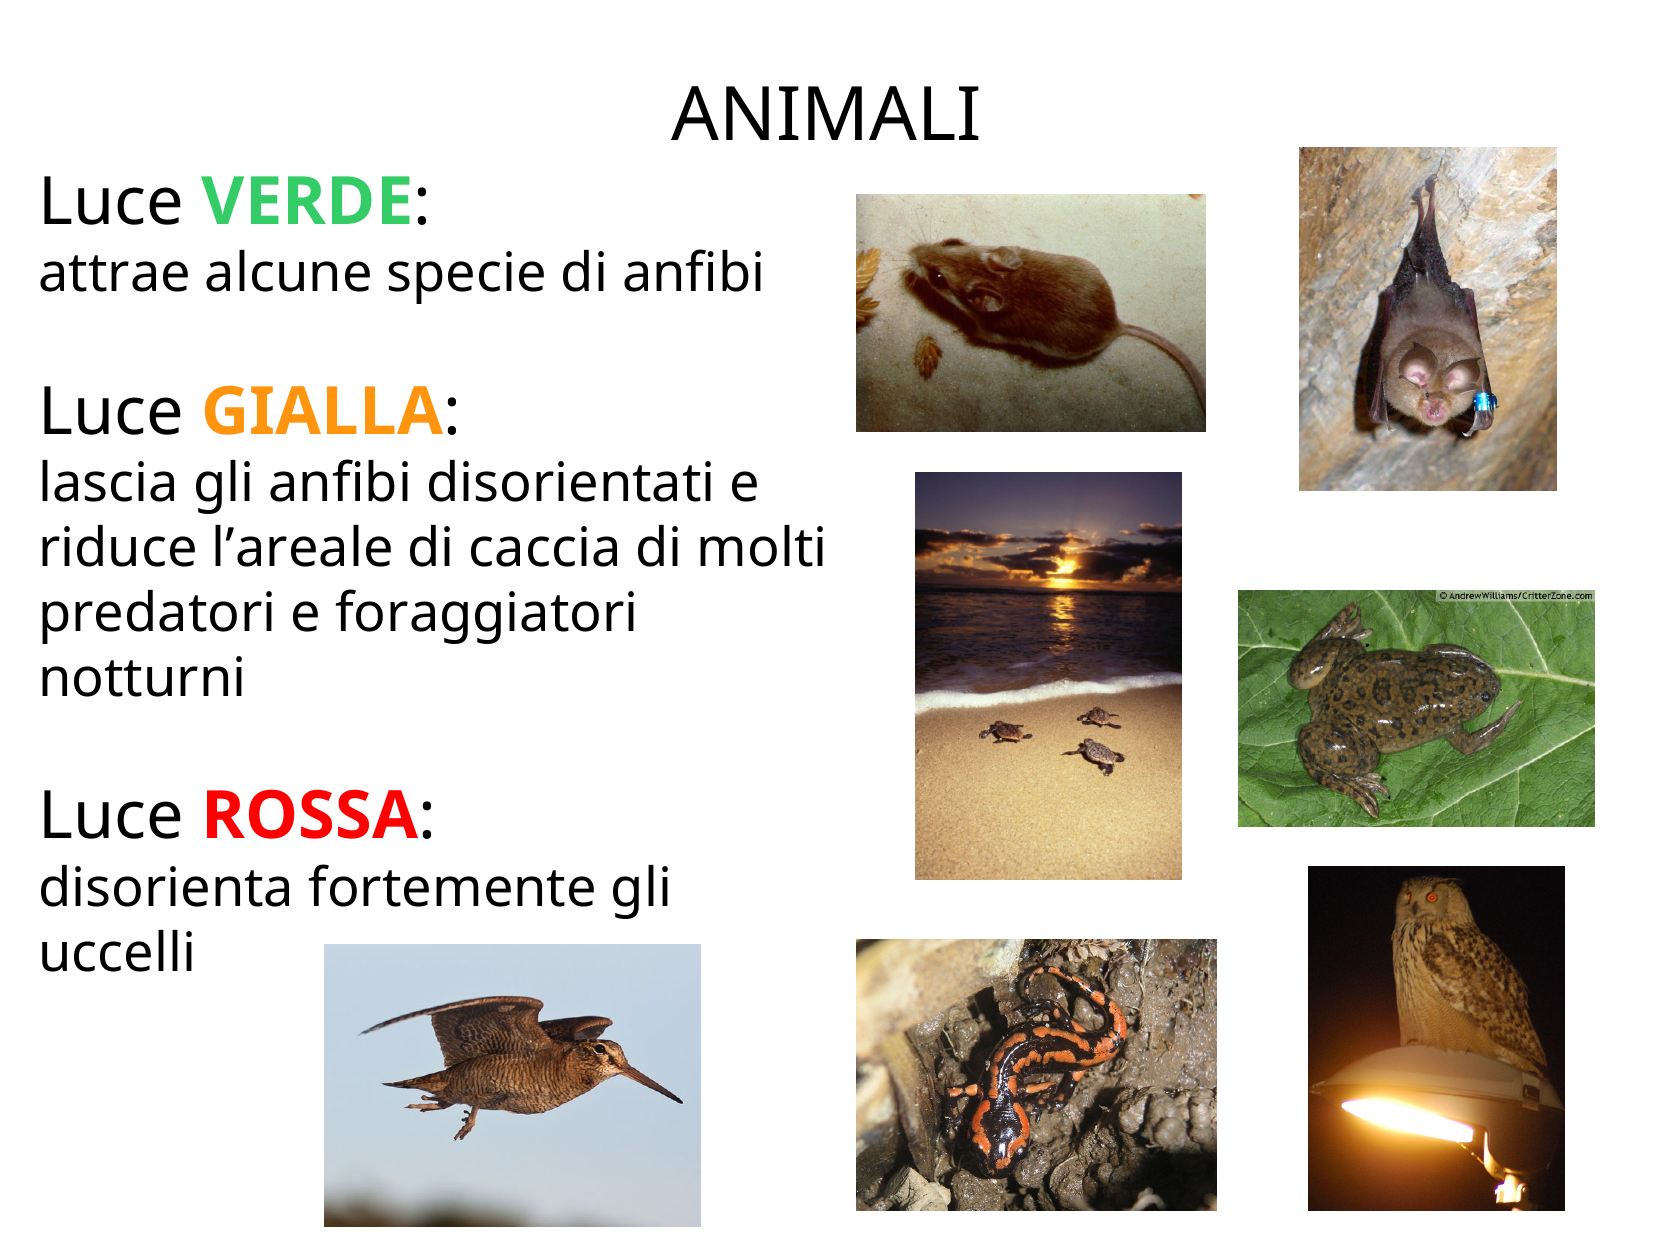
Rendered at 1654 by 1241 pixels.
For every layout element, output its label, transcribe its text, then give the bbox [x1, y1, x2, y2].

picture [1308, 866, 1565, 1211]
picture [1238, 590, 1595, 827]
picture [856, 939, 1217, 1211]
title ANIMALI [124, 44, 1530, 176]
picture [915, 472, 1182, 881]
title Luce VERDE: attrae alcune specie di anfibi Luce GIALLA: lascia gli anfibi disorientati e riduce l’areale di caccia di molti predatori e foraggiatori notturni Luce ROSSA: disorienta fortemente gli uccelli [23, 147, 857, 993]
picture [324, 944, 701, 1227]
picture [856, 194, 1206, 432]
picture [1299, 147, 1557, 491]
